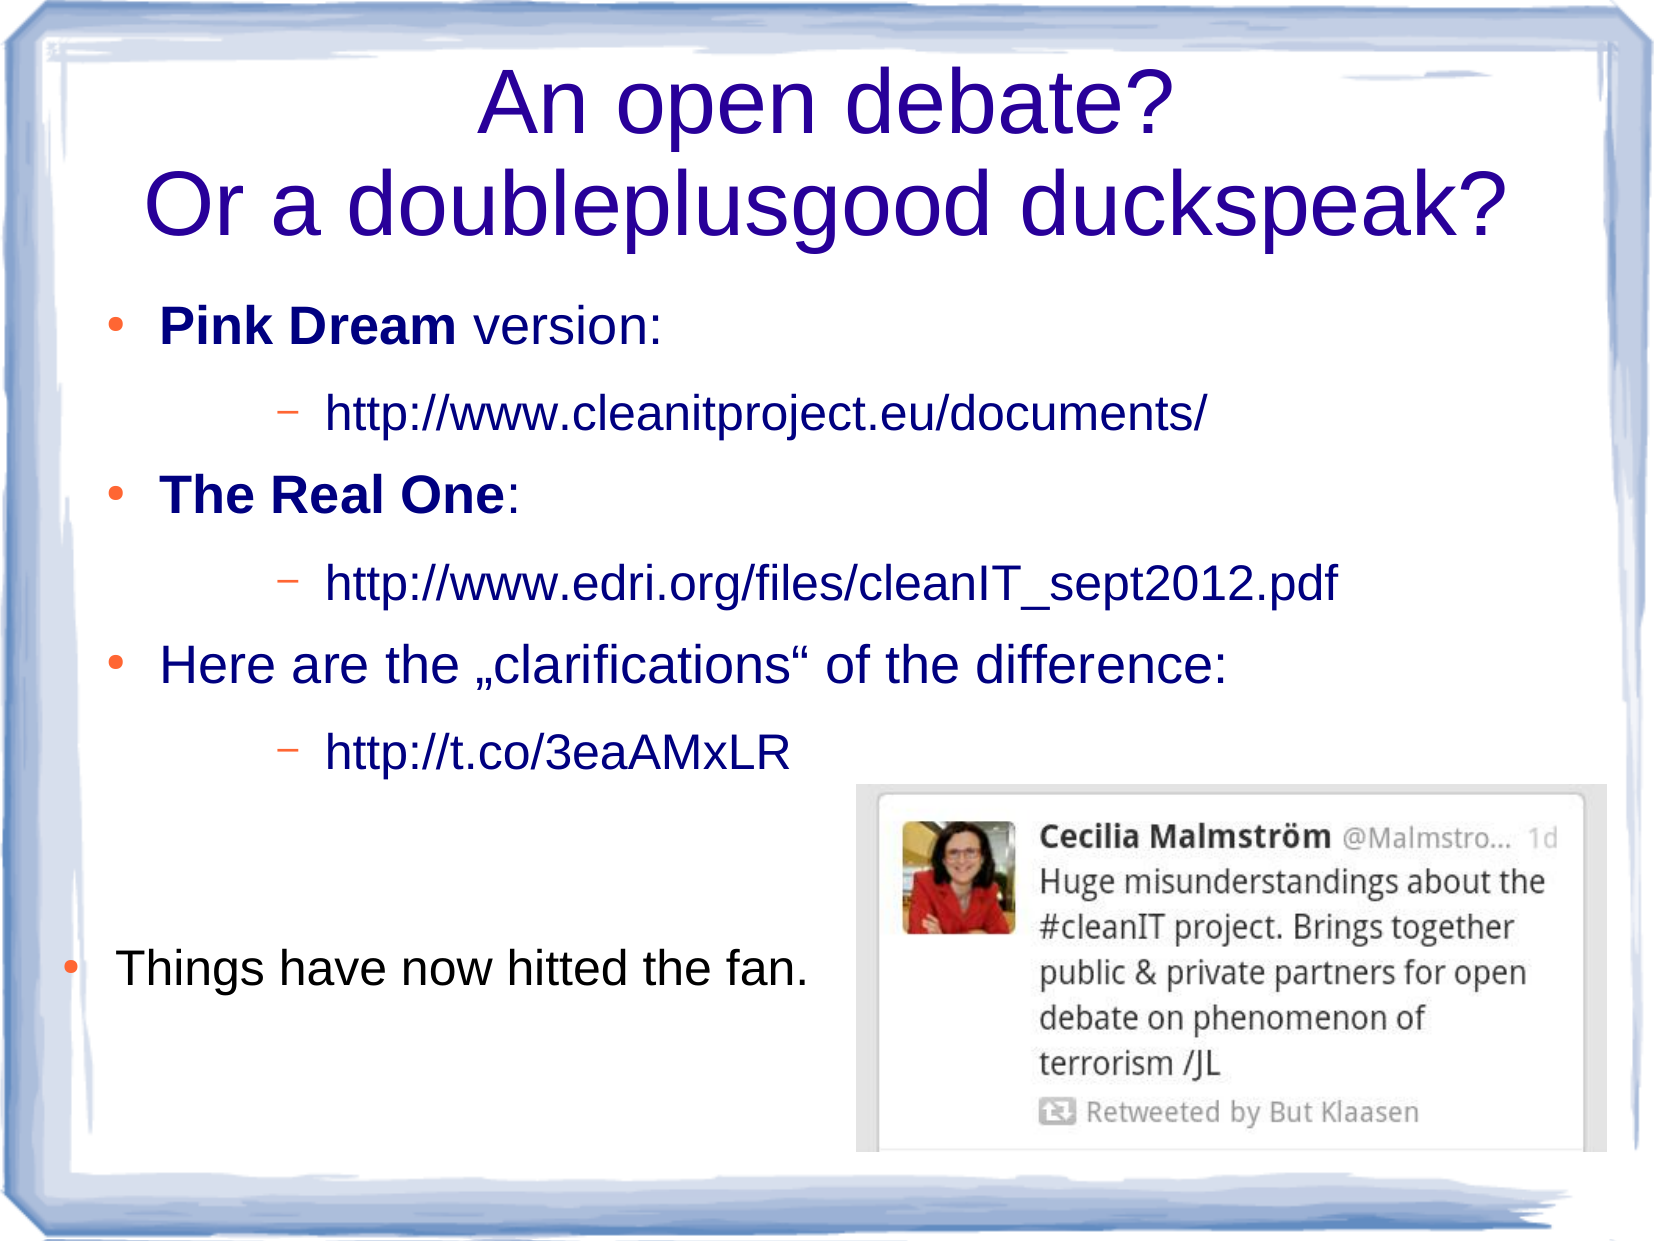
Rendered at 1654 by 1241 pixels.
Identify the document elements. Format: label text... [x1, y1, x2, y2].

text_box Things have now hitted the fan. [29, 877, 857, 1034]
list Pink Dream version: http://www.cleanitproject.eu/documents/ The Real One: http://www.edri.org/files/cleanIT_sept2012.pdf Here are the „clarifications“ of the difference: http://t.co/3eaAMxLR [88, 295, 1506, 784]
picture [0, 0, 1654, 1241]
title An open debate? Or a doubleplusgood duckspeak? [82, 49, 1571, 257]
